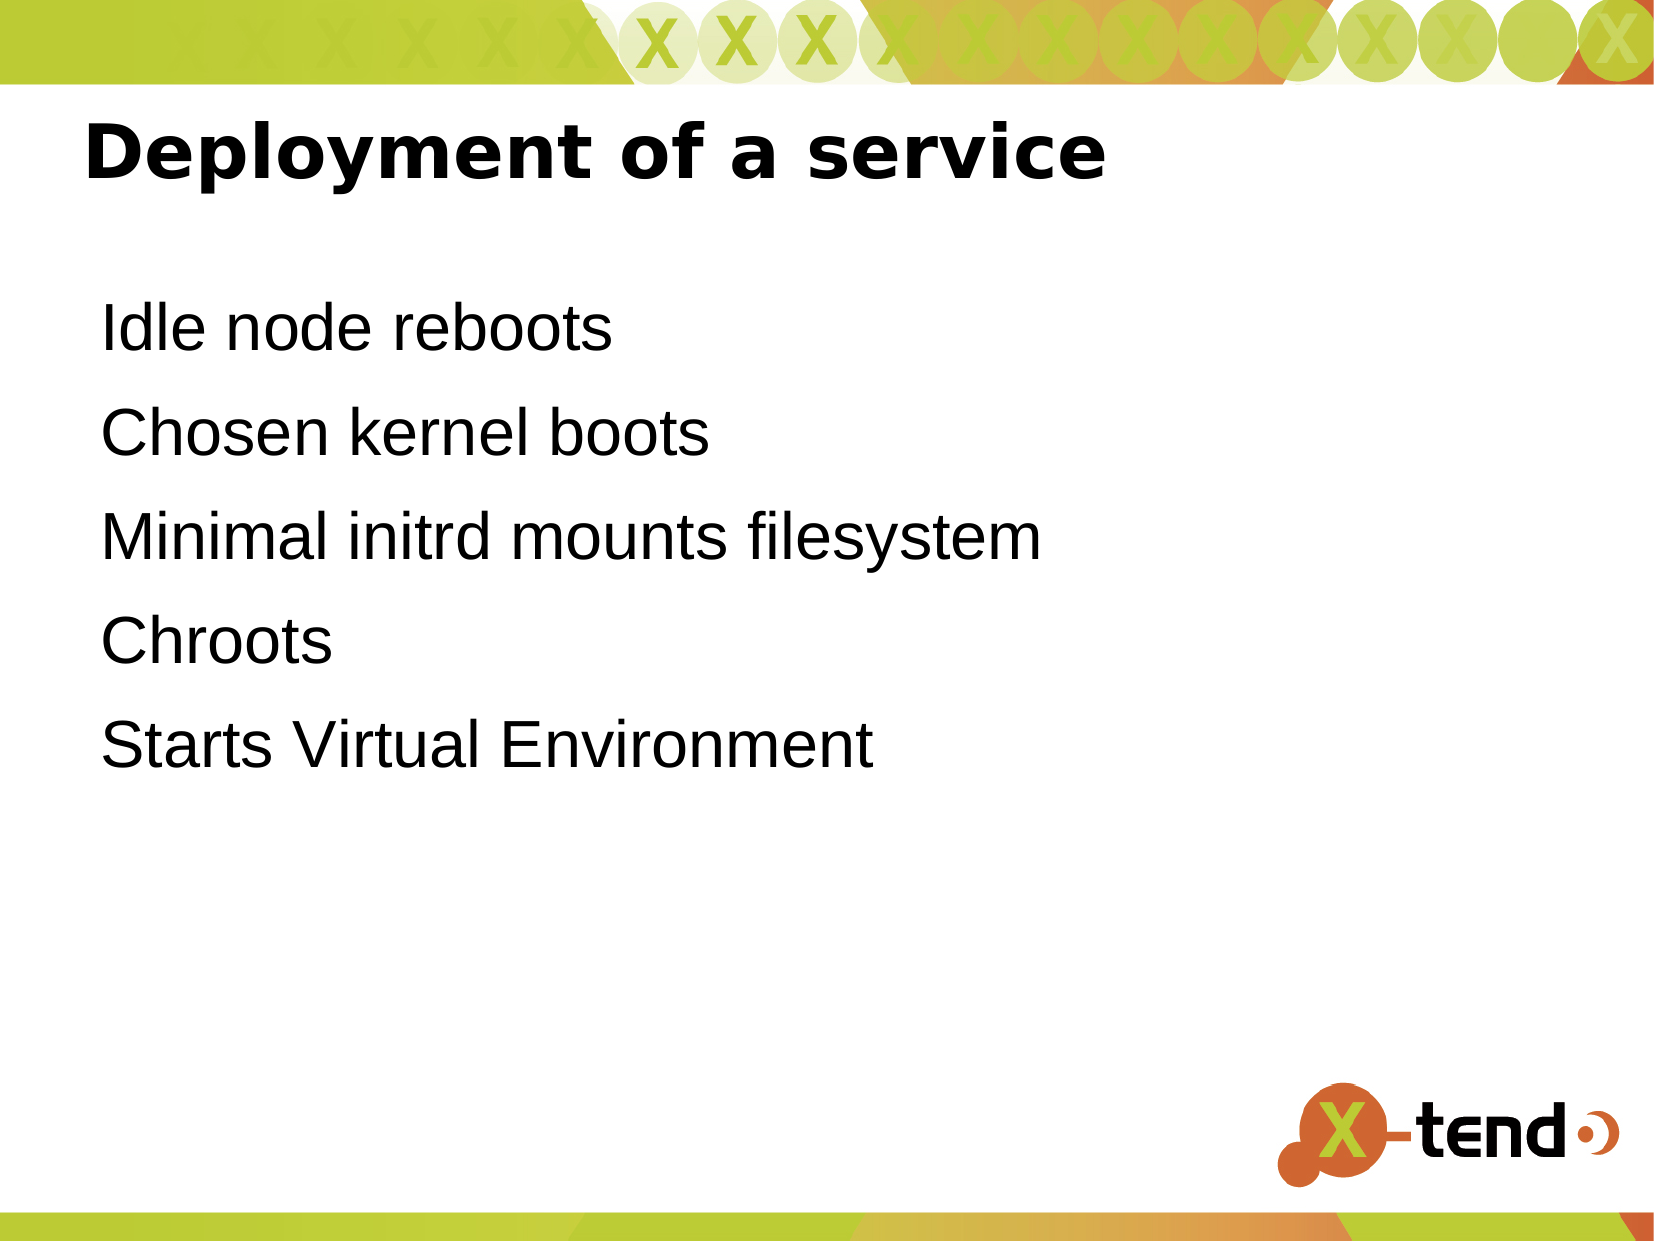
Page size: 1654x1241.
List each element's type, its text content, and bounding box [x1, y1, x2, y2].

list Idle node reboots Chosen kernel boots Minimal initrd mounts filesystem Chroots Starts Virtual Environment [82, 290, 1571, 1109]
picture [0, 0, 1654, 1241]
title Deployment of a service [82, 49, 1571, 257]
